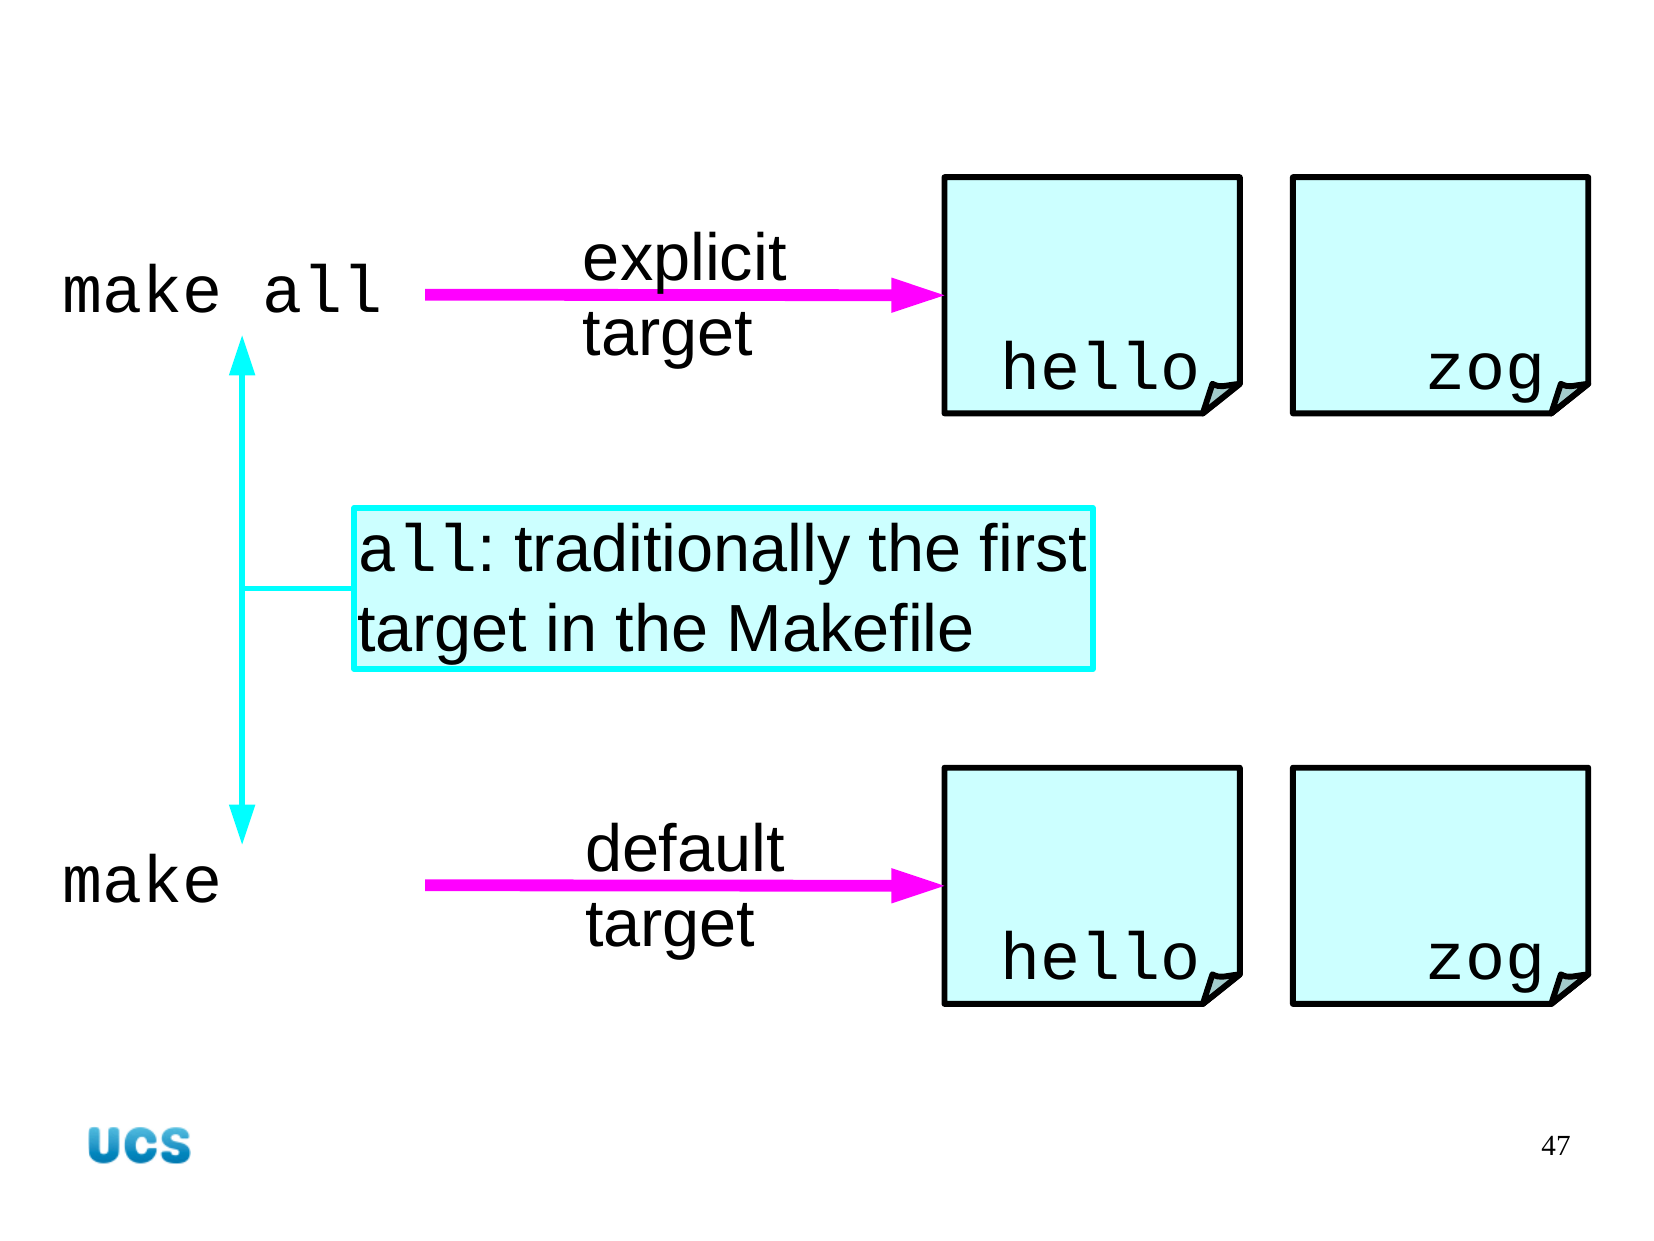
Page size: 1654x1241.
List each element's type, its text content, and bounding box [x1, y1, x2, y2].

text_box make all [59, 253, 426, 336]
text_box make [59, 844, 426, 926]
picture [88, 1126, 191, 1165]
text_box [944, 177, 1240, 414]
text_box zog [1422, 921, 1549, 1003]
text_box hello [997, 921, 1204, 1003]
text_box zog [1422, 330, 1549, 413]
text_box [1292, 767, 1589, 1004]
text_box [944, 767, 1240, 1004]
text_box hello [997, 330, 1204, 413]
text_box [1292, 177, 1589, 414]
text_box all: traditionally the first target in the Makefile [354, 507, 1093, 670]
